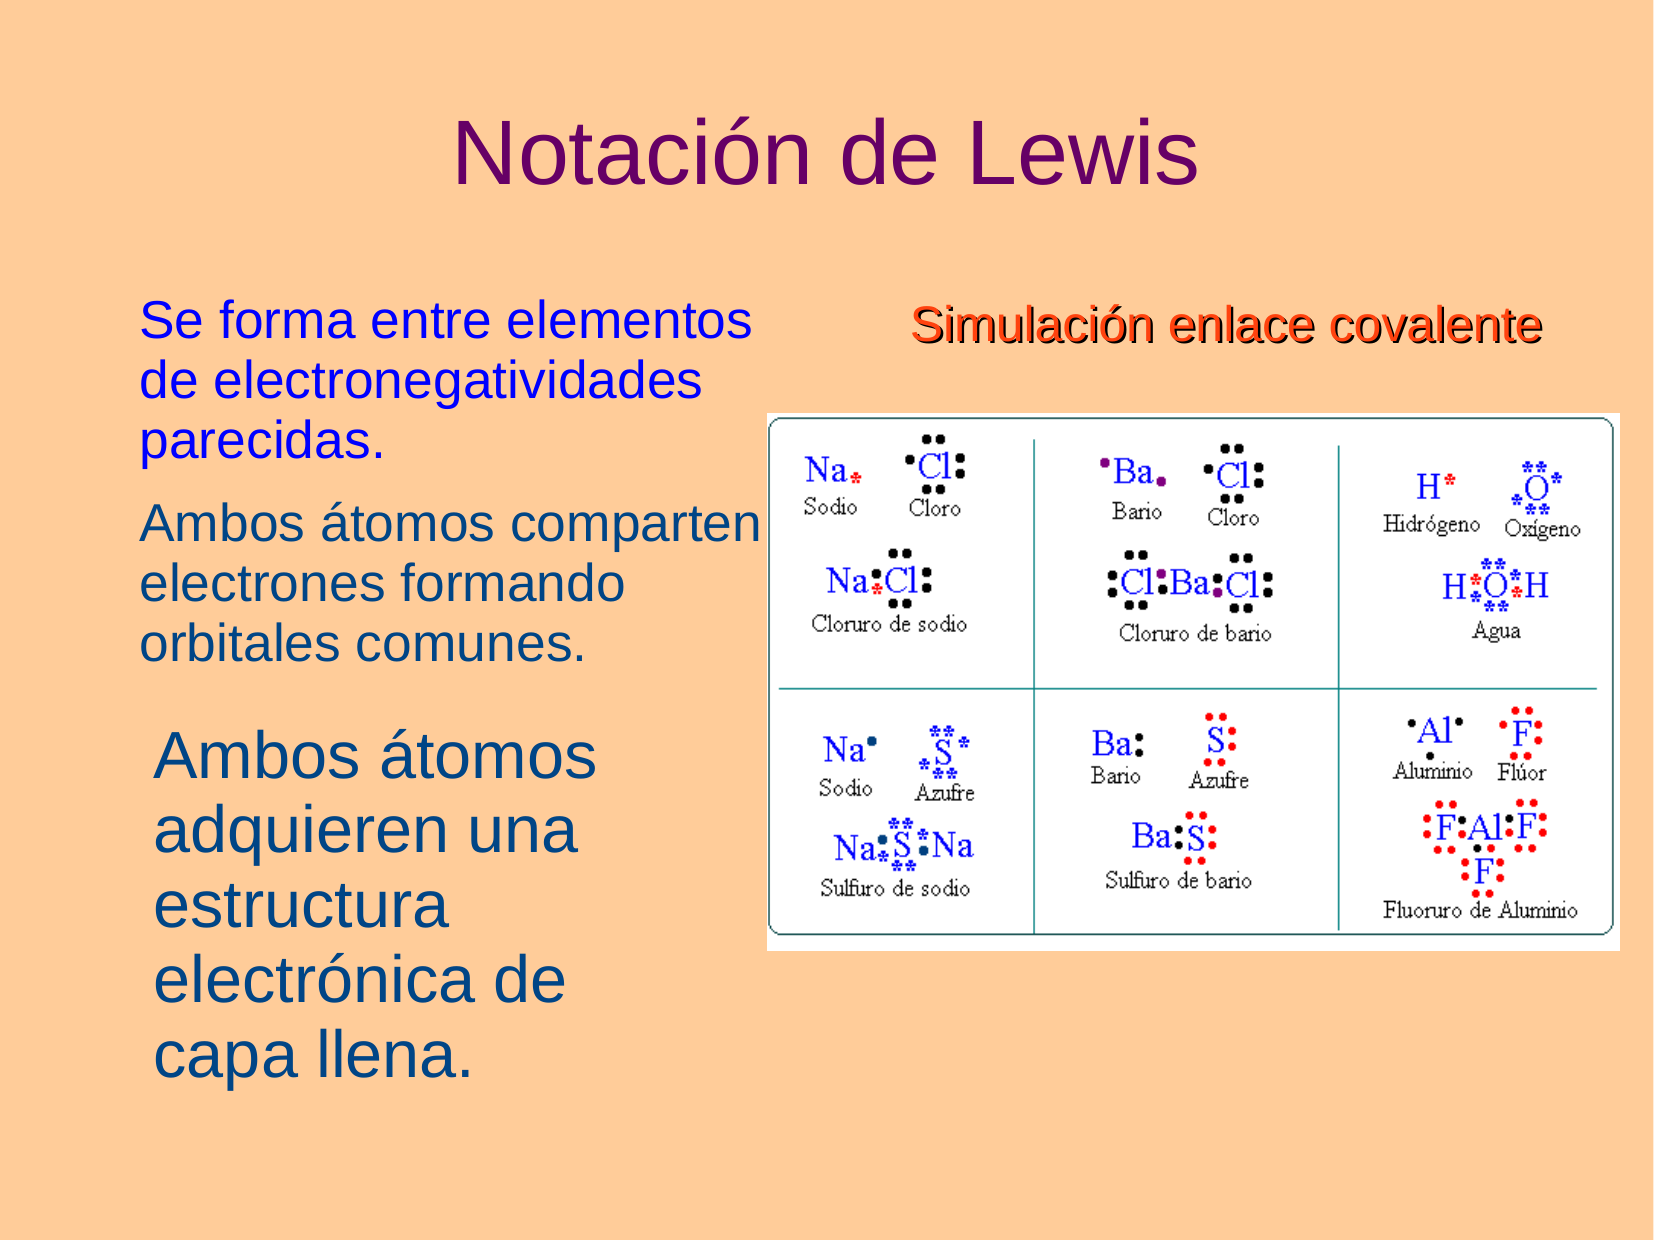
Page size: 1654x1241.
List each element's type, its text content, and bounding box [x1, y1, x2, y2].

list Se forma entre elementos de electronegatividades parecidas. Ambos átomos comparten electrones formando orbitales comunes. [82, 290, 809, 681]
list Simulación enlace covalente [839, 296, 1566, 413]
title Notación de Lewis [82, 49, 1571, 257]
picture [767, 413, 1620, 951]
list Ambos átomos adquieren una estructura electrónica de capa llena. [82, 717, 709, 1109]
